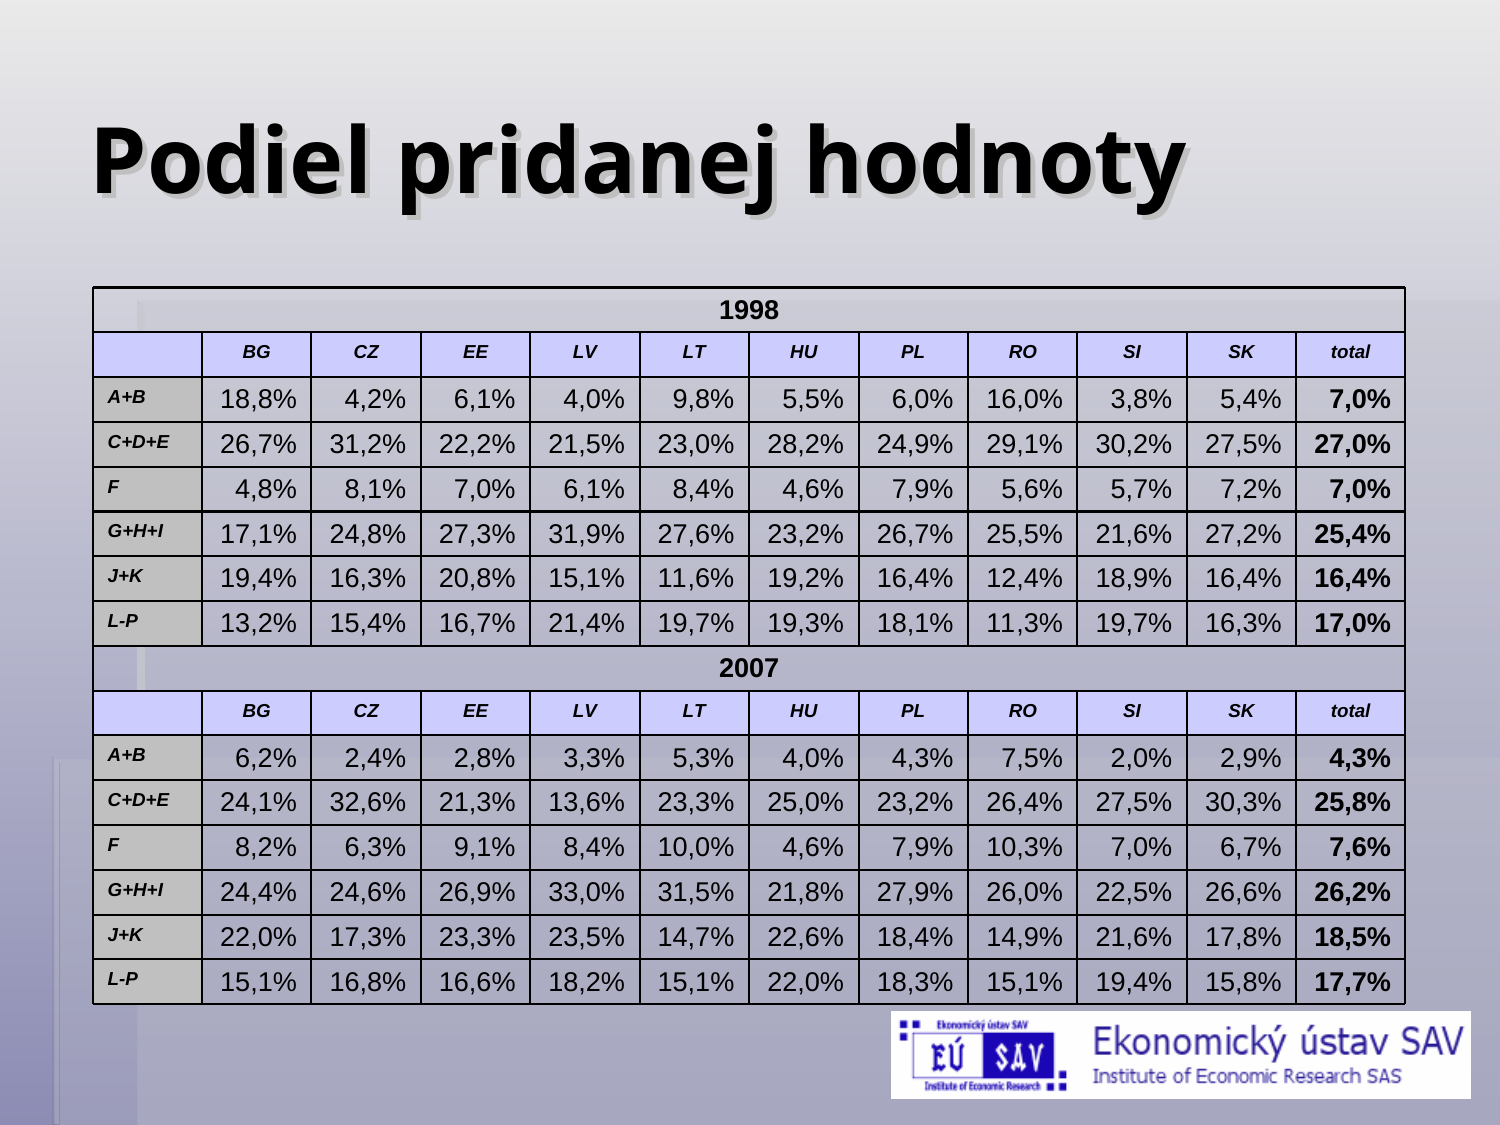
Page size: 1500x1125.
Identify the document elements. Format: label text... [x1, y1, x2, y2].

text_box 5,6% [969, 468, 1076, 510]
text_box G+H+I [94, 871, 201, 914]
text_box HU [750, 333, 858, 376]
text_box 21,6% [1078, 916, 1186, 958]
text_box 11,3% [969, 602, 1076, 645]
text_box 7,5% [969, 736, 1076, 779]
text_box 16,8% [312, 960, 420, 1003]
text_box 7,9% [860, 468, 967, 510]
text_box 9,1% [422, 826, 529, 869]
text_box 8,2% [203, 826, 310, 869]
text_box BG [203, 333, 310, 376]
text_box 24,8% [312, 513, 420, 555]
text_box 2,0% [1078, 736, 1186, 779]
text_box 26,4% [969, 781, 1076, 824]
text_box 7,2% [1188, 468, 1295, 510]
text_box 31,5% [641, 871, 748, 914]
text_box 19,7% [1078, 602, 1186, 645]
text_box 21,6% [1078, 513, 1186, 555]
text_box 16,6% [422, 960, 529, 1003]
text_box 6,1% [422, 378, 529, 421]
text_box 24,1% [203, 781, 310, 824]
text_box 18,1% [860, 602, 967, 645]
text_box 32,6% [312, 781, 420, 824]
text_box 26,9% [422, 871, 529, 914]
text_box 24,6% [312, 871, 420, 914]
text_box 22,5% [1078, 871, 1186, 914]
text_box 15,4% [312, 602, 420, 645]
text_box 16,7% [422, 602, 529, 645]
text_box 8,4% [531, 826, 639, 869]
text_box 14,9% [969, 916, 1076, 958]
text_box 18,2% [531, 960, 639, 1003]
text_box 4,3% [1297, 736, 1404, 779]
text_box 15,1% [531, 557, 639, 600]
text_box 23,3% [641, 781, 748, 824]
text_box 23,3% [422, 916, 529, 958]
text_box 5,5% [750, 378, 858, 421]
text_box 4,6% [750, 468, 858, 510]
text_box 26,0% [969, 871, 1076, 914]
text_box 6,3% [312, 826, 420, 869]
text_box 27,2% [1188, 513, 1295, 555]
text_box 22,0% [203, 916, 310, 958]
text_box 26,6% [1188, 871, 1295, 914]
text_box 22,6% [750, 916, 858, 958]
text_box 28,2% [750, 423, 858, 466]
text_box 14,7% [641, 916, 748, 958]
text_box 18,9% [1078, 557, 1186, 600]
text_box 16,3% [312, 557, 420, 600]
text_box 31,9% [531, 513, 639, 555]
text_box PL [860, 692, 967, 734]
text_box 17,1% [203, 513, 310, 555]
text_box CZ [312, 692, 420, 734]
text_box 27,3% [422, 513, 529, 555]
text_box 33,0% [531, 871, 639, 914]
text_box 12,4% [969, 557, 1076, 600]
text_box 7,0% [1078, 826, 1186, 869]
text_box 19,3% [750, 602, 858, 645]
text_box [94, 692, 201, 734]
text_box 31,2% [312, 423, 420, 466]
text_box 3,8% [1078, 378, 1186, 421]
text_box 21,8% [750, 871, 858, 914]
text_box SI [1078, 692, 1186, 734]
text_box A+B [94, 378, 201, 421]
text_box J+K [94, 557, 201, 600]
text_box EE [422, 333, 529, 376]
text_box 17,7% [1297, 960, 1404, 1003]
text_box 23,2% [860, 781, 967, 824]
text_box 18,4% [860, 916, 967, 958]
text_box 18,5% [1297, 916, 1404, 958]
text_box F [94, 826, 201, 869]
text_box 7,0% [1297, 378, 1404, 421]
text_box 19,4% [203, 557, 310, 600]
text_box 13,6% [531, 781, 639, 824]
text_box LV [531, 692, 639, 734]
text_box 19,4% [1078, 960, 1186, 1003]
text_box 26,2% [1297, 871, 1404, 914]
text_box 11,6% [641, 557, 748, 600]
text_box 7,0% [1297, 468, 1404, 510]
text_box 16,3% [1188, 602, 1295, 645]
text_box 26,7% [860, 513, 967, 555]
text_box 27,6% [641, 513, 748, 555]
text_box 6,2% [203, 736, 310, 779]
text_box 30,2% [1078, 423, 1186, 466]
text_box 8,4% [641, 468, 748, 510]
text_box 23,5% [531, 916, 639, 958]
picture [891, 1011, 1471, 1099]
text_box 6,1% [531, 468, 639, 510]
text_box 10,3% [969, 826, 1076, 869]
text_box 15,1% [203, 960, 310, 1003]
text_box 18,3% [860, 960, 967, 1003]
text_box 25,4% [1297, 513, 1404, 555]
text_box 2007 [94, 647, 1404, 690]
text_box 23,0% [641, 423, 748, 466]
text_box L-P [94, 602, 201, 645]
text_box 5,3% [641, 736, 748, 779]
text_box 25,8% [1297, 781, 1404, 824]
text_box 2,8% [422, 736, 529, 779]
text_box 5,7% [1078, 468, 1186, 510]
text_box 25,5% [969, 513, 1076, 555]
text_box 16,4% [1297, 557, 1404, 600]
text_box 9,8% [641, 378, 748, 421]
text_box 1998 [94, 289, 1404, 331]
text_box total [1297, 692, 1404, 734]
text_box 17,8% [1188, 916, 1295, 958]
text_box F [94, 468, 201, 510]
text_box 15,1% [969, 960, 1076, 1003]
text_box RO [969, 692, 1076, 734]
text_box LT [641, 692, 748, 734]
text_box PL [860, 333, 967, 376]
text_box 7,9% [860, 826, 967, 869]
text_box 24,4% [203, 871, 310, 914]
text_box SI [1078, 333, 1186, 376]
text_box 17,3% [312, 916, 420, 958]
text_box 30,3% [1188, 781, 1295, 824]
text_box 8,1% [312, 468, 420, 510]
text_box 16,0% [969, 378, 1076, 421]
text_box 5,4% [1188, 378, 1295, 421]
text_box BG [203, 692, 310, 734]
text_box 4,0% [750, 736, 858, 779]
text_box 10,0% [641, 826, 748, 869]
text_box SK [1188, 333, 1295, 376]
text_box 4,3% [860, 736, 967, 779]
text_box 6,0% [860, 378, 967, 421]
text_box SK [1188, 692, 1295, 734]
text_box 21,5% [531, 423, 639, 466]
text_box 6,7% [1188, 826, 1295, 869]
text_box 27,5% [1078, 781, 1186, 824]
text_box 19,7% [641, 602, 748, 645]
text_box 2,9% [1188, 736, 1295, 779]
title Podiel pridanej hodnoty [75, 39, 1451, 276]
text_box LT [641, 333, 748, 376]
text_box 4,8% [203, 468, 310, 510]
text_box 16,4% [860, 557, 967, 600]
text_box 3,3% [531, 736, 639, 779]
text_box 4,2% [312, 378, 420, 421]
text_box 23,2% [750, 513, 858, 555]
text_box HU [750, 692, 858, 734]
text_box 4,0% [531, 378, 639, 421]
text_box 25,0% [750, 781, 858, 824]
text_box 2,4% [312, 736, 420, 779]
text_box 22,2% [422, 423, 529, 466]
text_box 29,1% [969, 423, 1076, 466]
text_box 20,8% [422, 557, 529, 600]
text_box 24,9% [860, 423, 967, 466]
text_box RO [969, 333, 1076, 376]
text_box C+D+E [94, 781, 201, 824]
text_box 17,0% [1297, 602, 1404, 645]
text_box total [1297, 333, 1404, 376]
text_box J+K [94, 916, 201, 958]
text_box 22,0% [750, 960, 858, 1003]
text_box 4,6% [750, 826, 858, 869]
text_box LV [531, 333, 639, 376]
text_box CZ [312, 333, 420, 376]
text_box 16,4% [1188, 557, 1295, 600]
text_box 7,0% [422, 468, 529, 510]
text_box 26,7% [203, 423, 310, 466]
text_box 18,8% [203, 378, 310, 421]
text_box EE [422, 692, 529, 734]
text_box C+D+E [94, 423, 201, 466]
text_box 19,2% [750, 557, 858, 600]
text_box 13,2% [203, 602, 310, 645]
text_box 27,5% [1188, 423, 1295, 466]
text_box 27,0% [1297, 423, 1404, 466]
text_box 27,9% [860, 871, 967, 914]
text_box 21,4% [531, 602, 639, 645]
text_box L-P [94, 960, 201, 1003]
text_box 21,3% [422, 781, 529, 824]
text_box 15,8% [1188, 960, 1295, 1003]
text_box [94, 333, 201, 376]
text_box G+H+I [94, 513, 201, 555]
text_box 15,1% [641, 960, 748, 1003]
text_box A+B [94, 736, 201, 779]
text_box 7,6% [1297, 826, 1404, 869]
